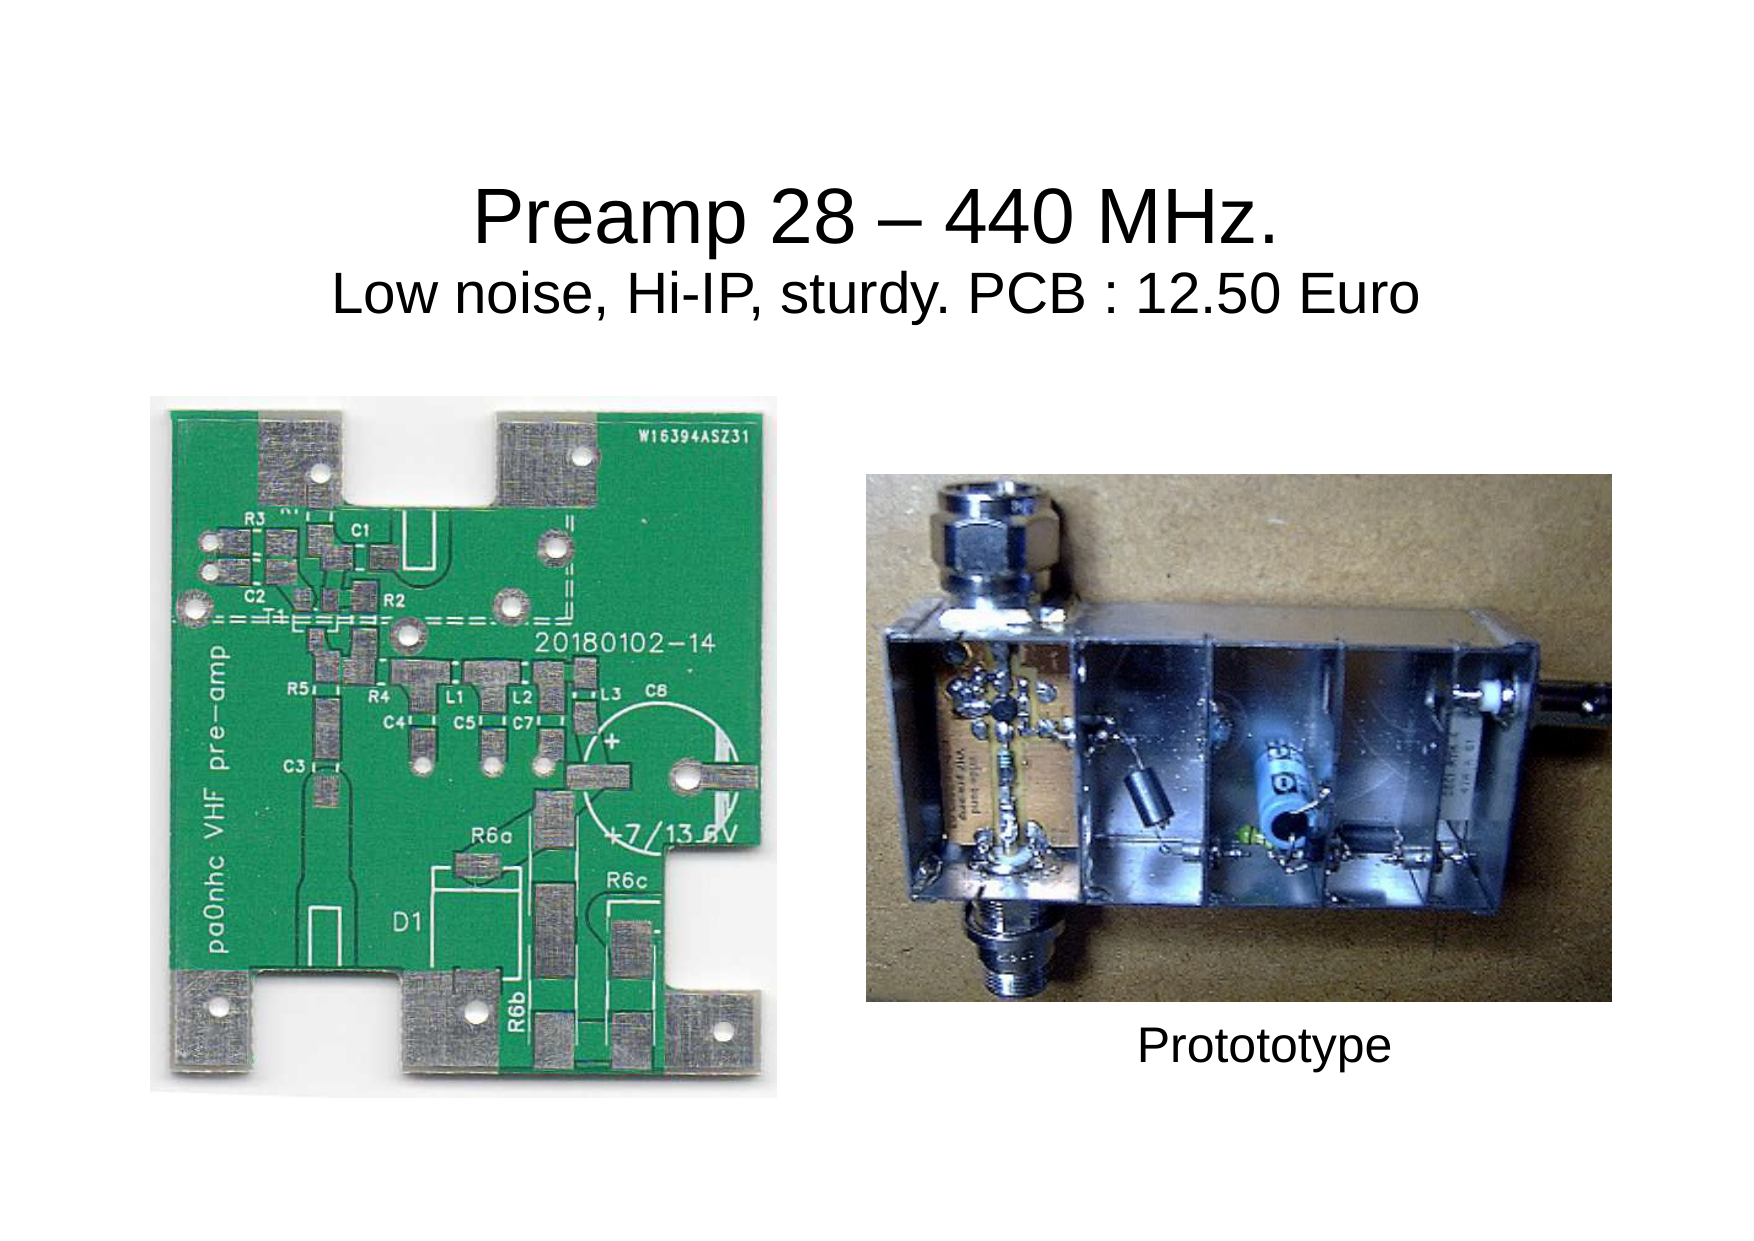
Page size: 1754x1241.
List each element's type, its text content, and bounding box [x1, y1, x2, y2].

title Preamp 28 – 440 MHz. Low noise, Hi-IP, sturdy. PCB : 12.50 Euro [140, 140, 1614, 358]
text_box Protototype [1122, 1009, 1408, 1081]
picture [866, 474, 1612, 1002]
picture [150, 396, 777, 1098]
